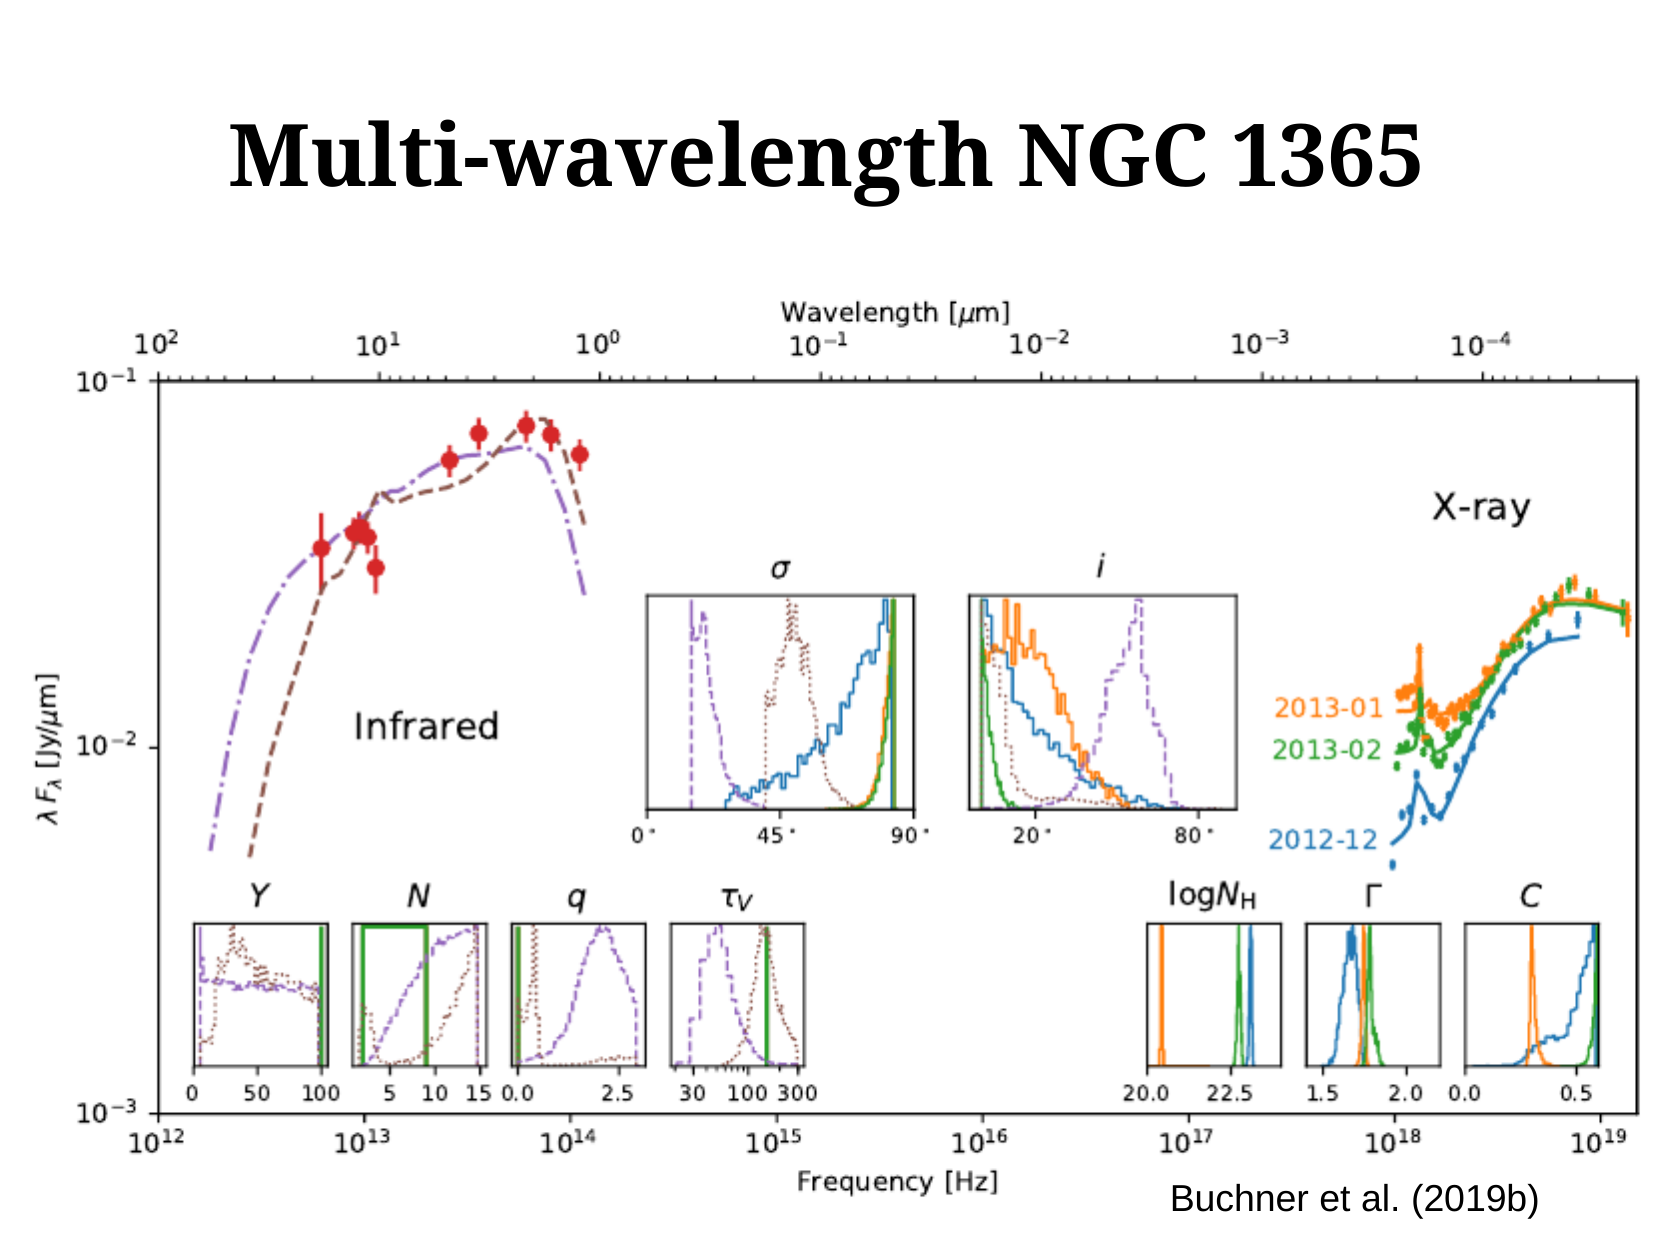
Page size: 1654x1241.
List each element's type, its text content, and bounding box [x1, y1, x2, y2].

title Multi-wavelength NGC 1365 [82, 49, 1571, 257]
text_box Buchner et al. (2019b) [1155, 1170, 1621, 1227]
picture [0, 262, 1654, 1235]
